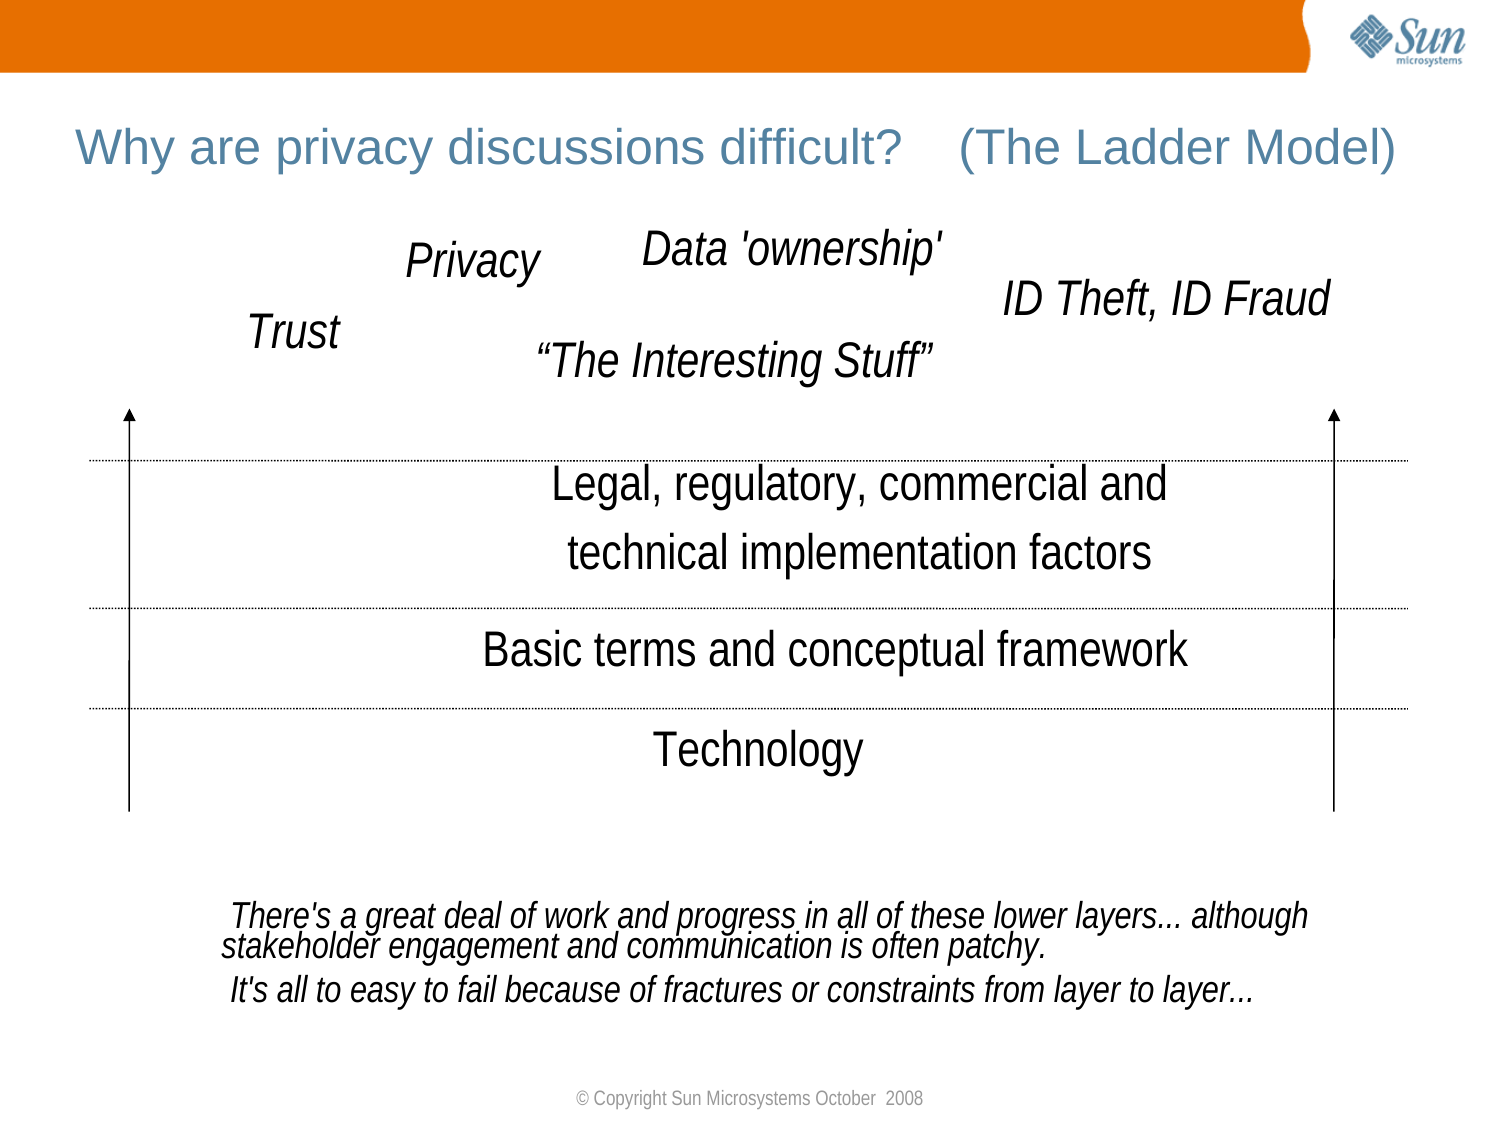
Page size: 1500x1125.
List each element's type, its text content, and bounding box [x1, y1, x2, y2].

list Basic terms and conceptual framework [383, 632, 1269, 707]
text_box There's a great deal of work and progress in all of these lower layers... although stakeholder engagement and communication is often patchy. It's all to easy to fail because of fractures or constraints from layer to layer... [206, 897, 1372, 1017]
text_box Data 'ownership' [627, 226, 957, 281]
text_box Legal, regulatory, commercial and technical implementation factors [385, 467, 1317, 579]
text_box Privacy [390, 238, 555, 293]
list Technology [584, 733, 913, 807]
text_box Trust [231, 309, 355, 364]
title Why are privacy discussions difficult? (The Ladder Model) [75, 122, 1437, 228]
picture [0, 0, 1500, 75]
text_box “The Interesting Stuff” [460, 343, 989, 386]
text_box ID Theft, ID Fraud [987, 276, 1346, 332]
